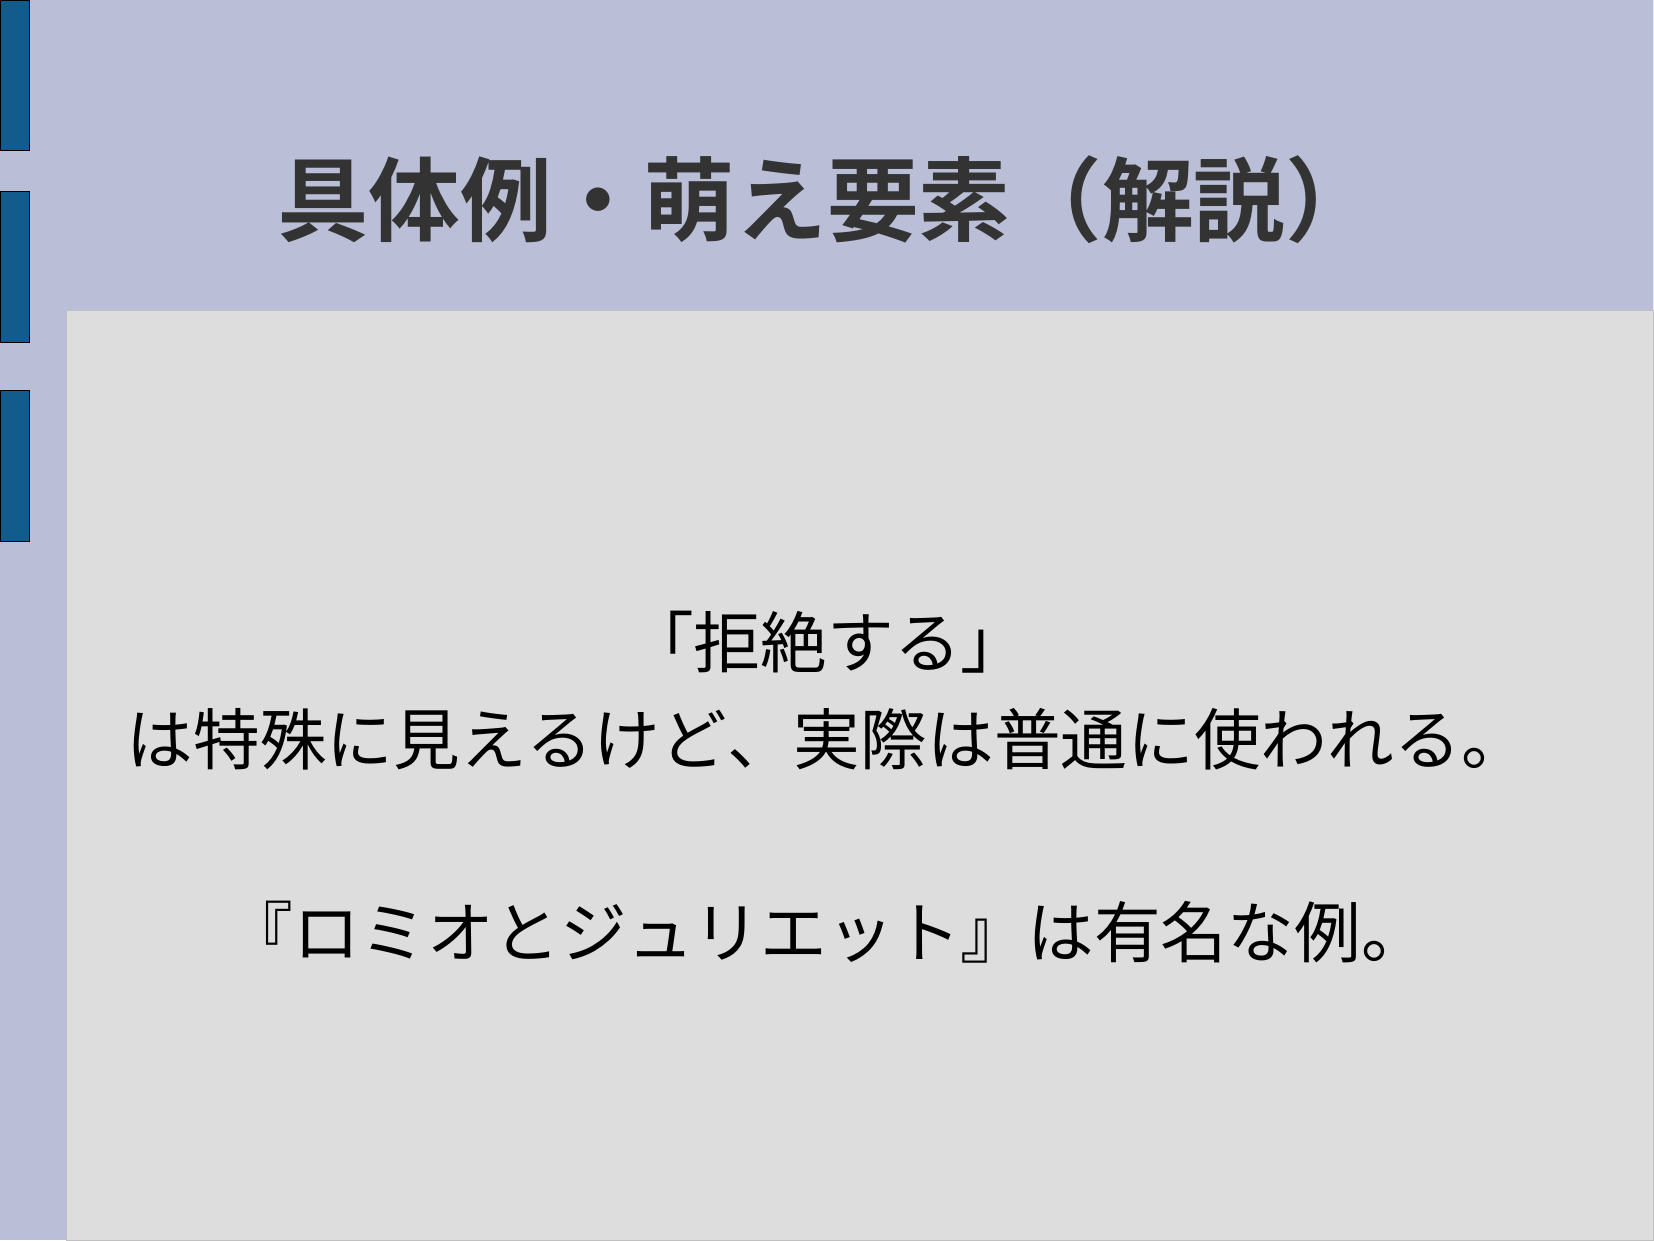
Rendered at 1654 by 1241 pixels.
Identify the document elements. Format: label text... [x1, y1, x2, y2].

subtitle 「拒絶する」 は特殊に見えるけど、実際は普通に使われる。 『ロミオとジュリエット』は有名な例。 [121, 344, 1534, 1127]
title 具体例・萌え要素（解説） [121, 91, 1534, 299]
